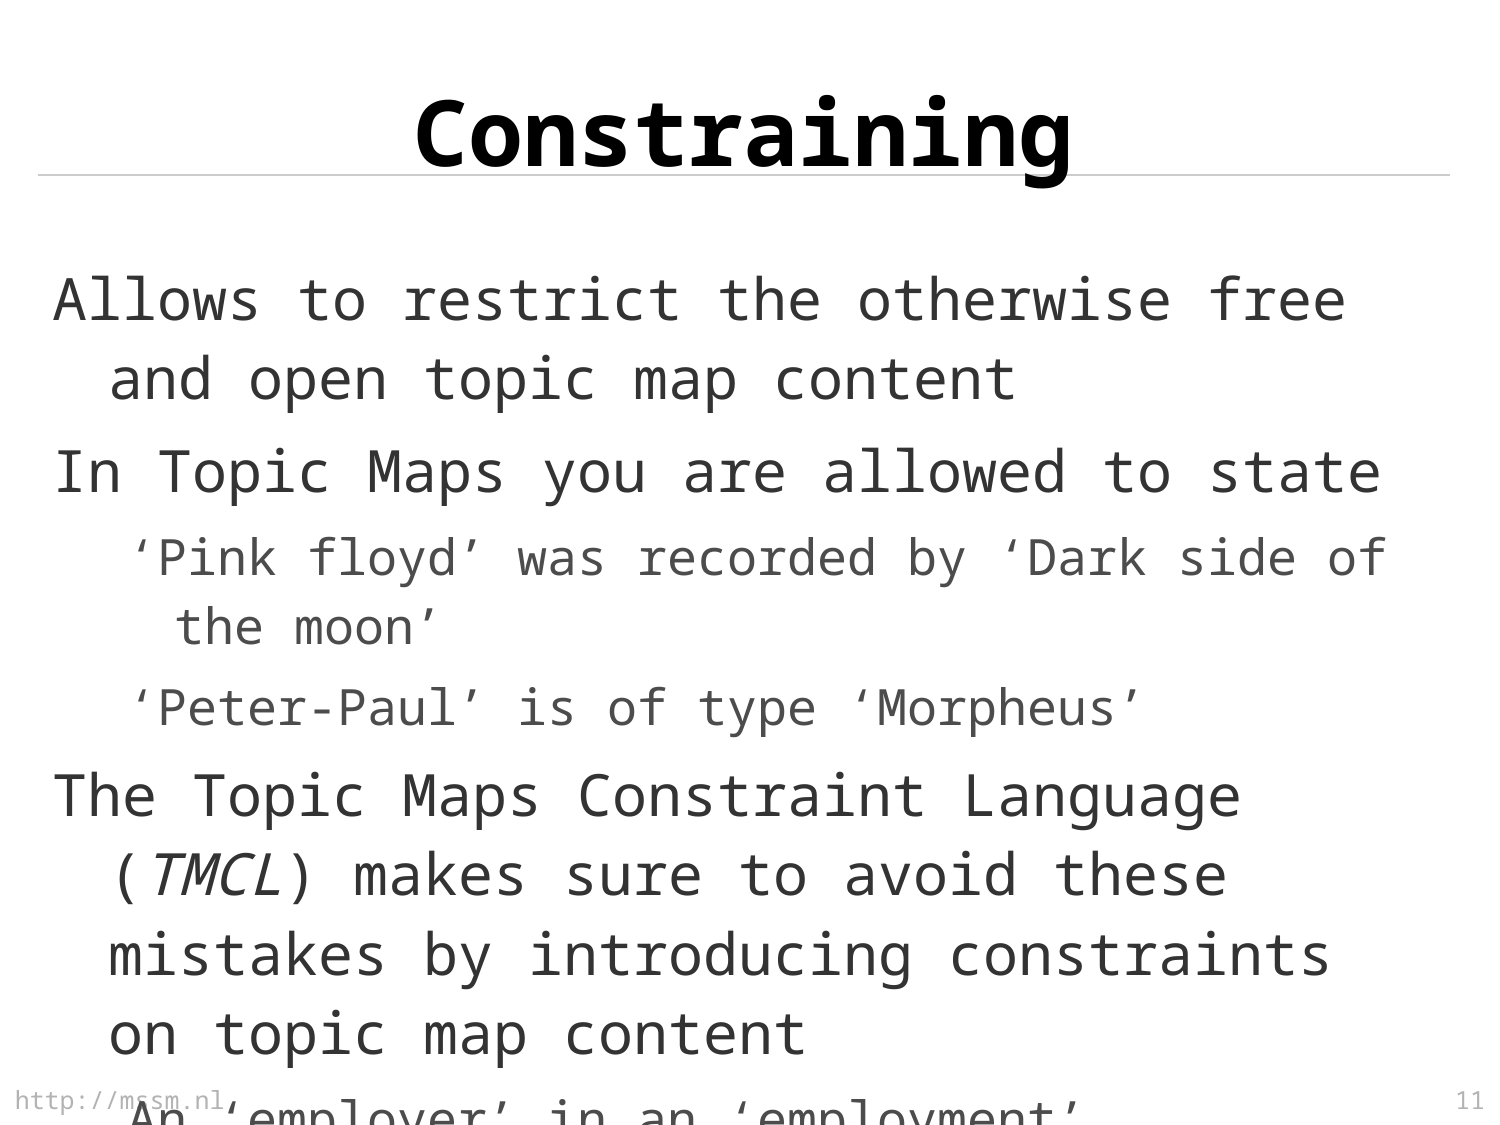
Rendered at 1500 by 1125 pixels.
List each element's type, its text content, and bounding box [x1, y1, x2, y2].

list Allows to restrict the otherwise free and open topic map content In Topic Maps you are allowed to state ‘Pink floyd’ was recorded by ‘Dark side of the moon’ ‘Peter-Paul’ is of type ‘Morpheus’ The Topic Maps Constraint Language (TMCL) makes sure to avoid these mistakes by introducing constraints on topic map content An ‘employer’ in an ‘employment’ association should always be an organisation A person may have only one date of birth [37, 249, 1450, 1076]
title Constraining [37, 37, 1450, 225]
